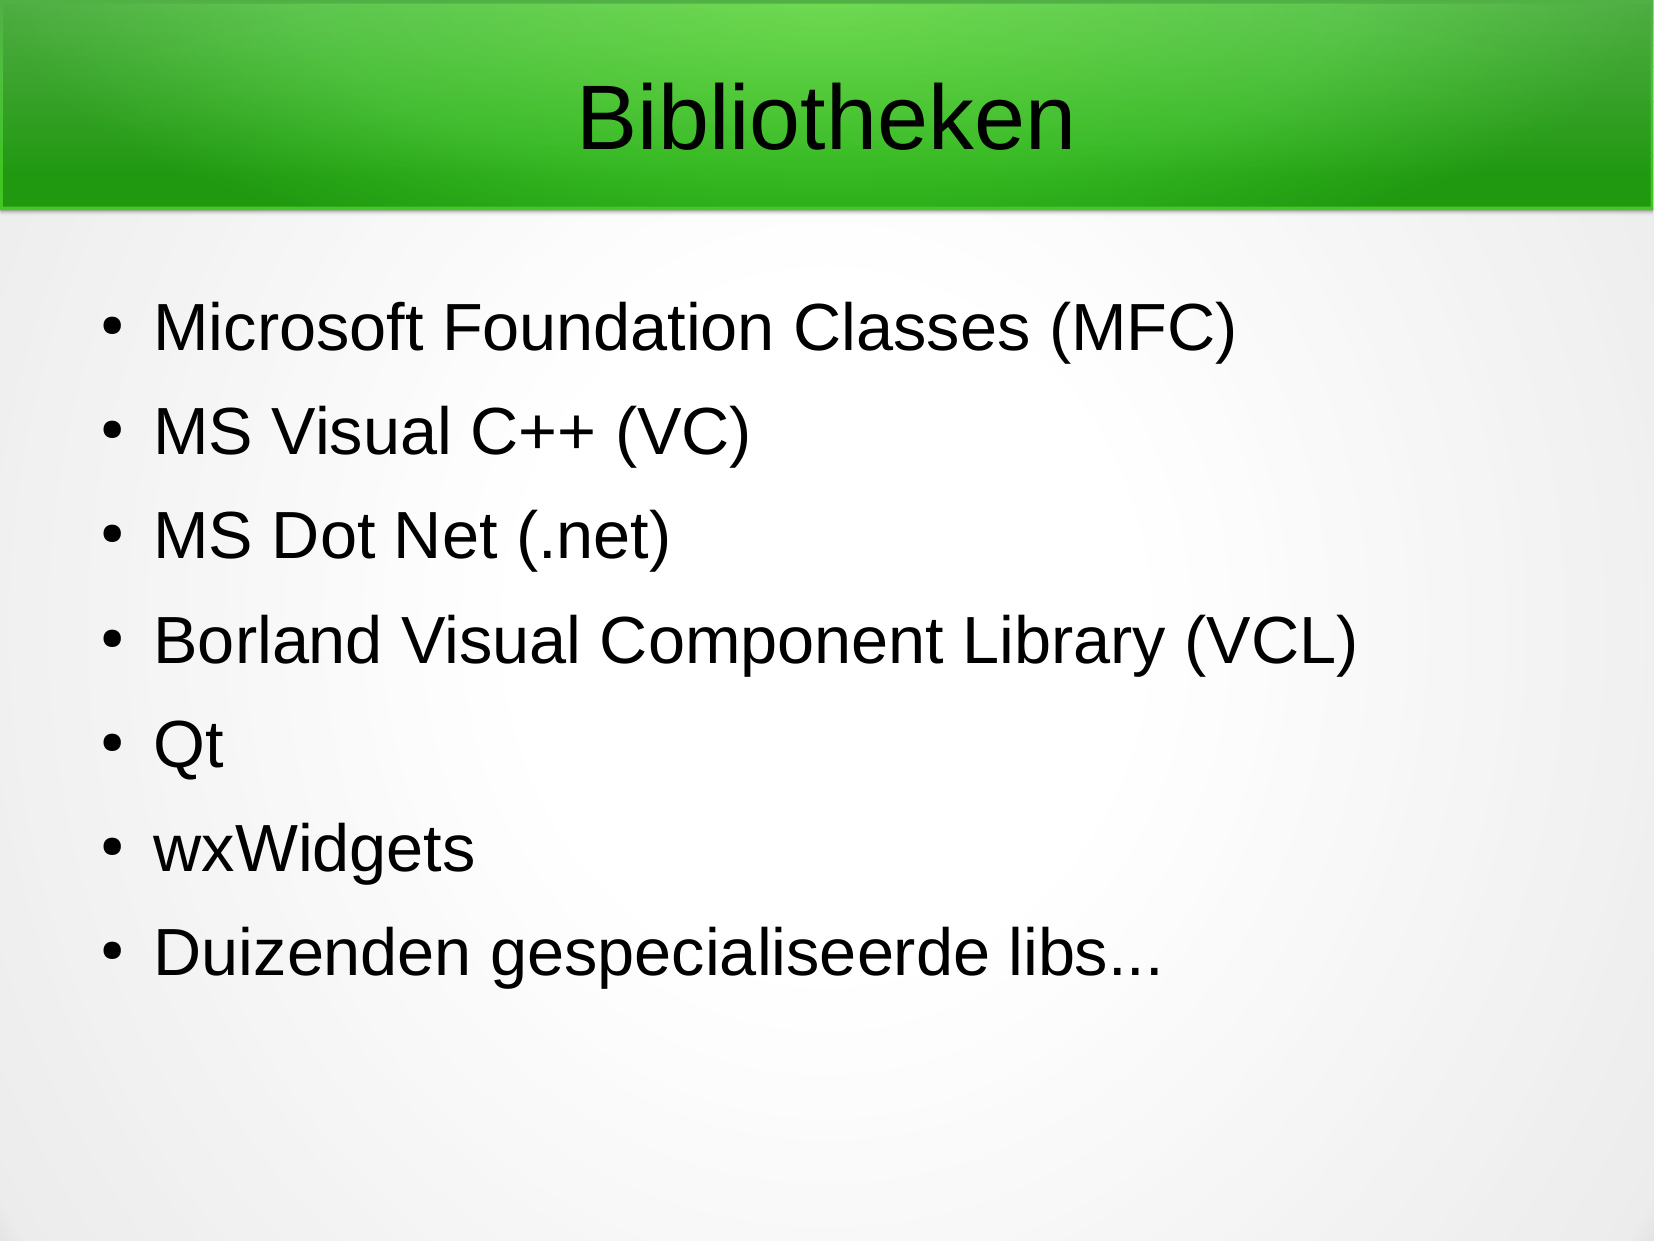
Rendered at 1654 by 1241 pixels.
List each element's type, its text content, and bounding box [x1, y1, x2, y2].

title Bibliotheken [82, 47, 1571, 189]
list Microsoft Foundation Classes (MFC) MS Visual C++ (VC) MS Dot Net (.net) Borland Visual Component Library (VCL) Qt wxWidgets Duizenden gespecialiseerde libs... [82, 290, 1571, 1010]
